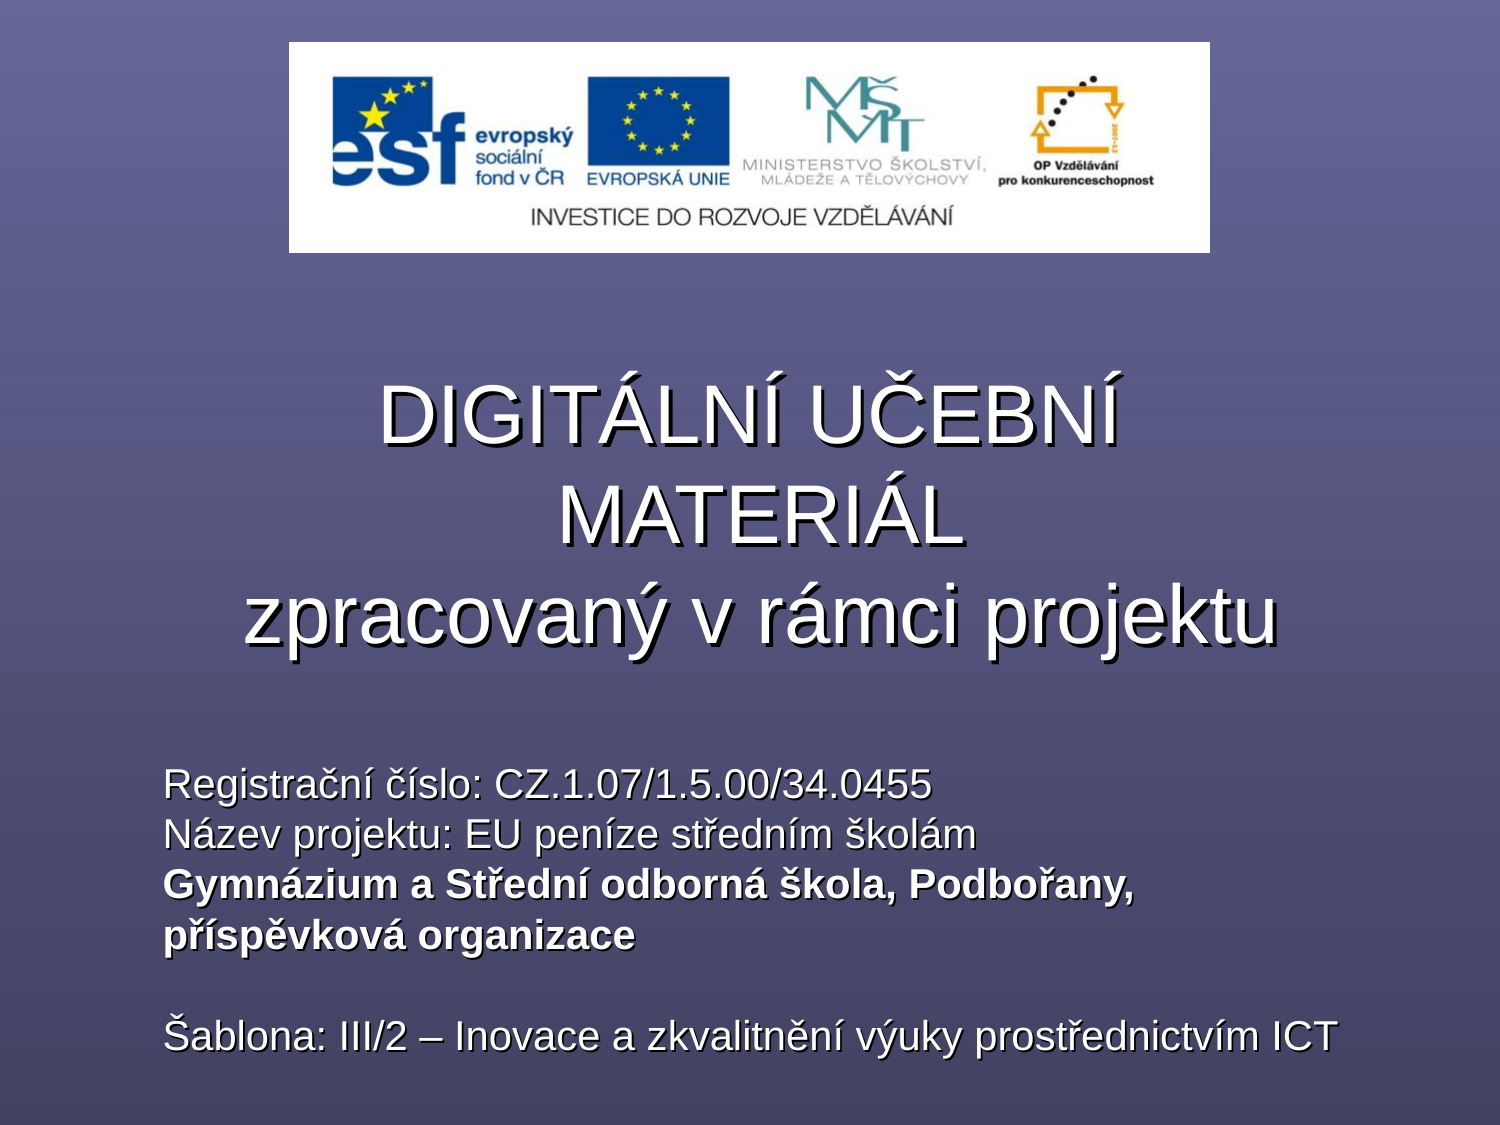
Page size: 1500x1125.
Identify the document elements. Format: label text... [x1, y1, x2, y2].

text_box Registrační číslo: CZ.1.07/1.5.00/34.0455 Název projektu: EU peníze středním školám Gymnázium a Střední odborná škola, Podbořany, příspěvková organizace Šablona: III/2 – Inovace a zkvalitnění výuky prostřednictvím ICT [147, 597, 1376, 1107]
title DIGITÁLNÍ UČEBNÍ MATERIÁL zpracovaný v rámci projektu [159, 0, 1364, 668]
picture [289, 42, 1210, 253]
